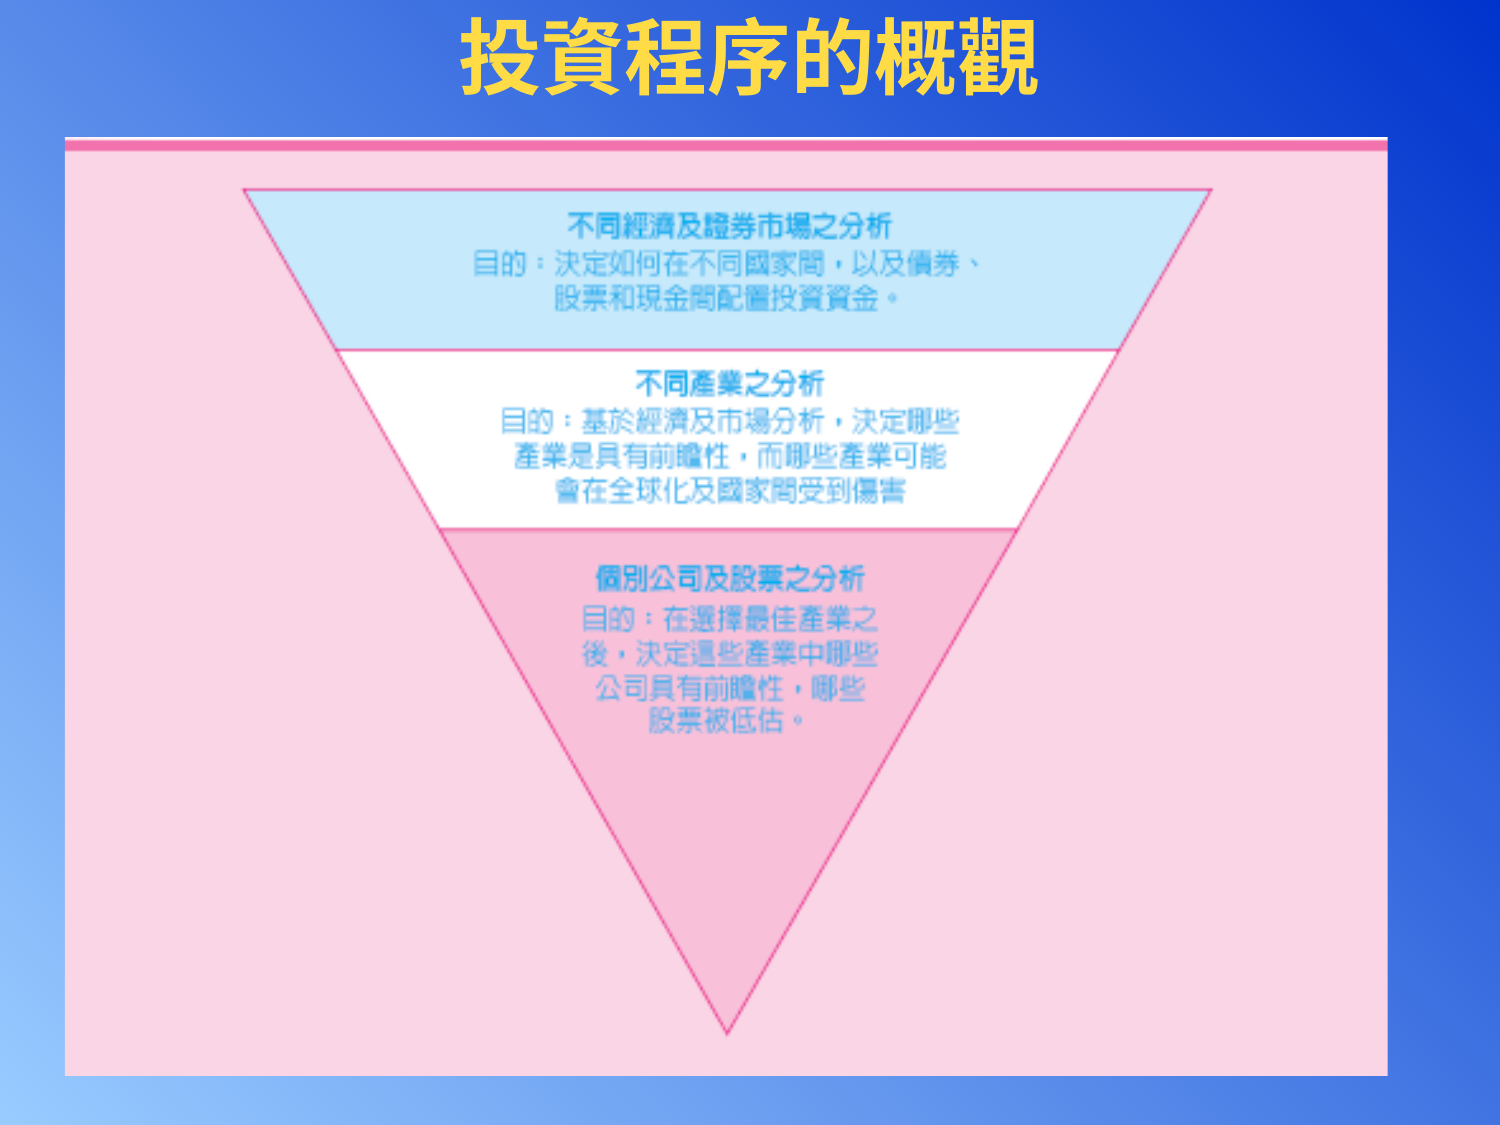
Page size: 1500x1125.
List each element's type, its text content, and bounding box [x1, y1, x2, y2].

title 投資程序的概觀 [112, 0, 1388, 128]
picture [64, 137, 1388, 1076]
